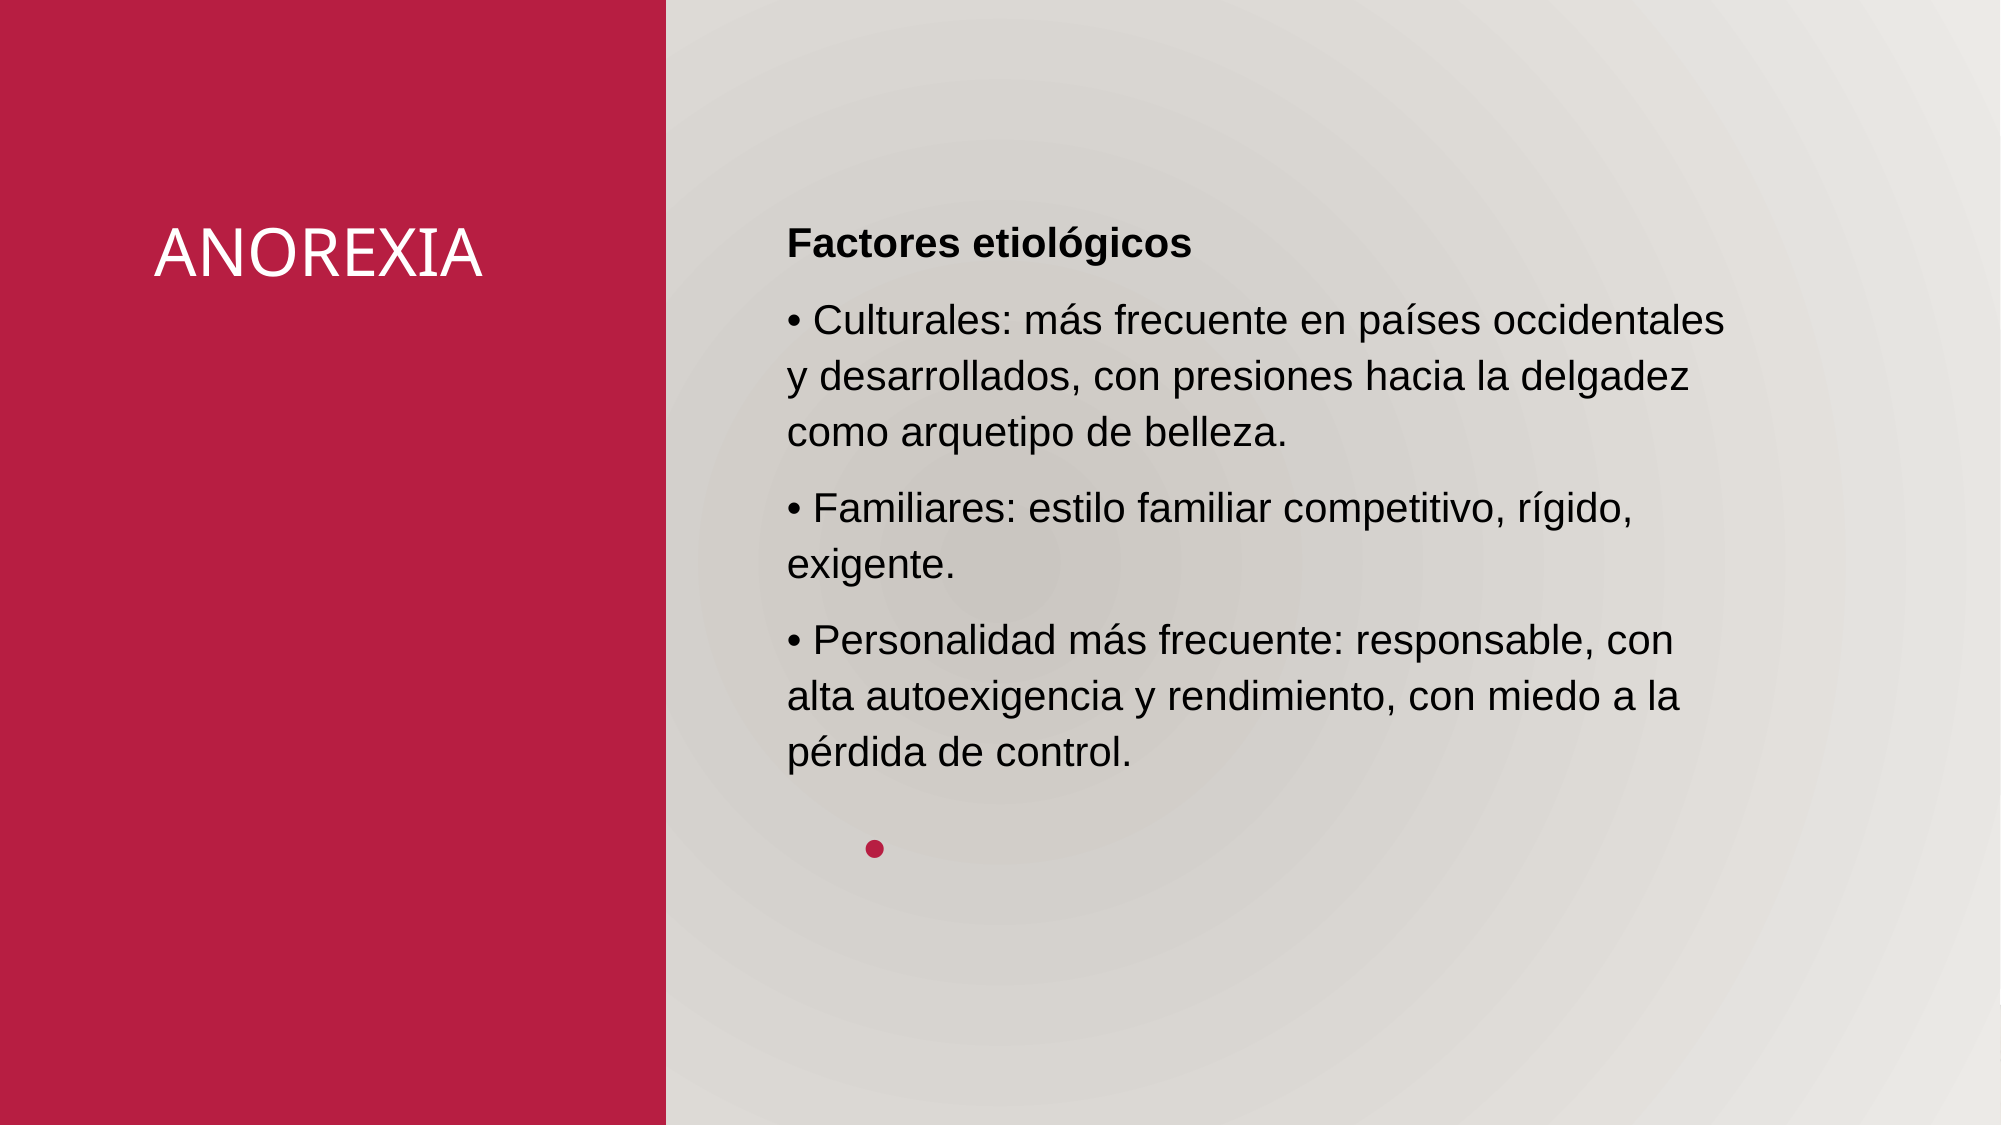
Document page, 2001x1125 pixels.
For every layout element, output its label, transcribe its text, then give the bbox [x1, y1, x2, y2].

text_box [0, 0, 2000, 1125]
list Factores etiológicos • Culturales: más frecuente en países occidentales y desarrollados, con presiones hacia la delgadez como arquetipo de belleza. • Familiares: estilo familiar competitivo, rígido, exigente. • Personalidad más frecuente: responsable, con alta autoexigencia y rendimiento, con miedo a la pérdida de control. [771, 203, 1762, 1011]
title ANOREXIA [139, 203, 587, 956]
